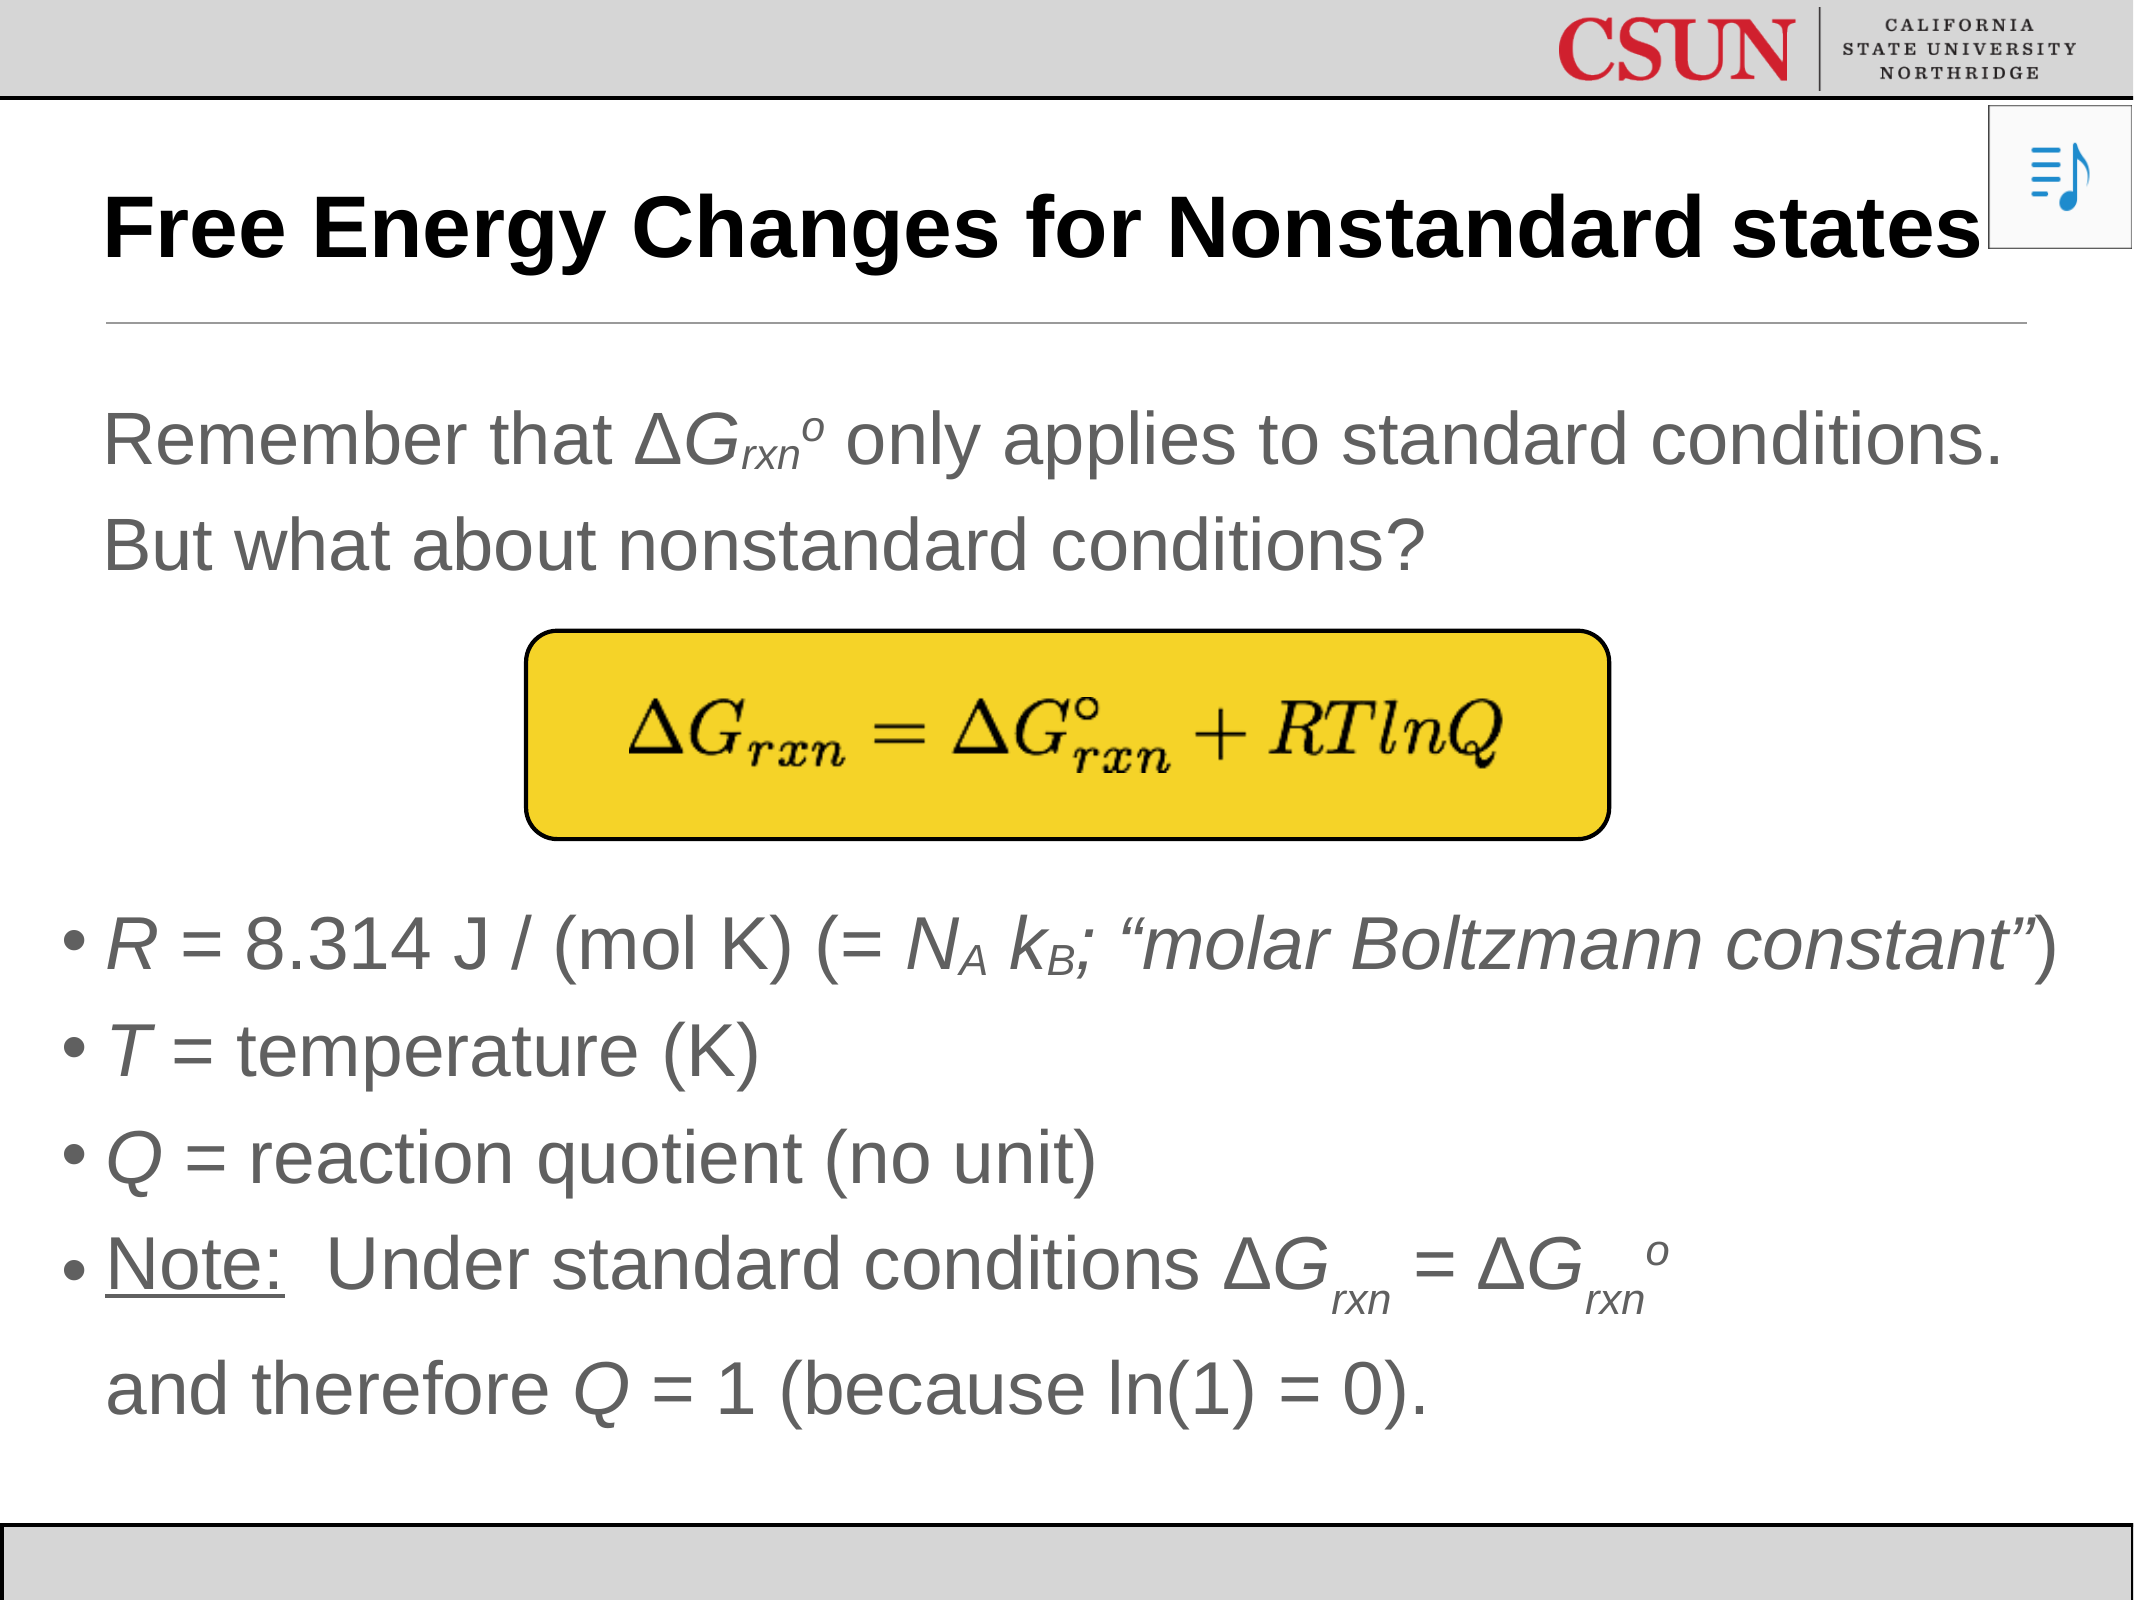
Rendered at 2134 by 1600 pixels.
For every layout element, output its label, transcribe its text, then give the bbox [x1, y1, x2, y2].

text_box [526, 630, 1610, 840]
title Free Energy Changes for Nonstandard states [93, 104, 2040, 284]
text_box R = 8.314 J / (mol K) (= NA kB; “molar Boltzmann constant”) T = temperature (K) Q = reaction quotient (no unit) Note: Under standard conditions ΔGrxn = ΔGrxno and therefore Q = 1 (because ln(1) = 0). [53, 886, 2074, 1457]
text_box [1987, 104, 2134, 250]
picture [629, 697, 1505, 773]
picture [1559, 7, 2076, 91]
list Remember that ΔGrxno only applies to standard conditions. But what about nonstandard conditions? [93, 382, 2086, 595]
